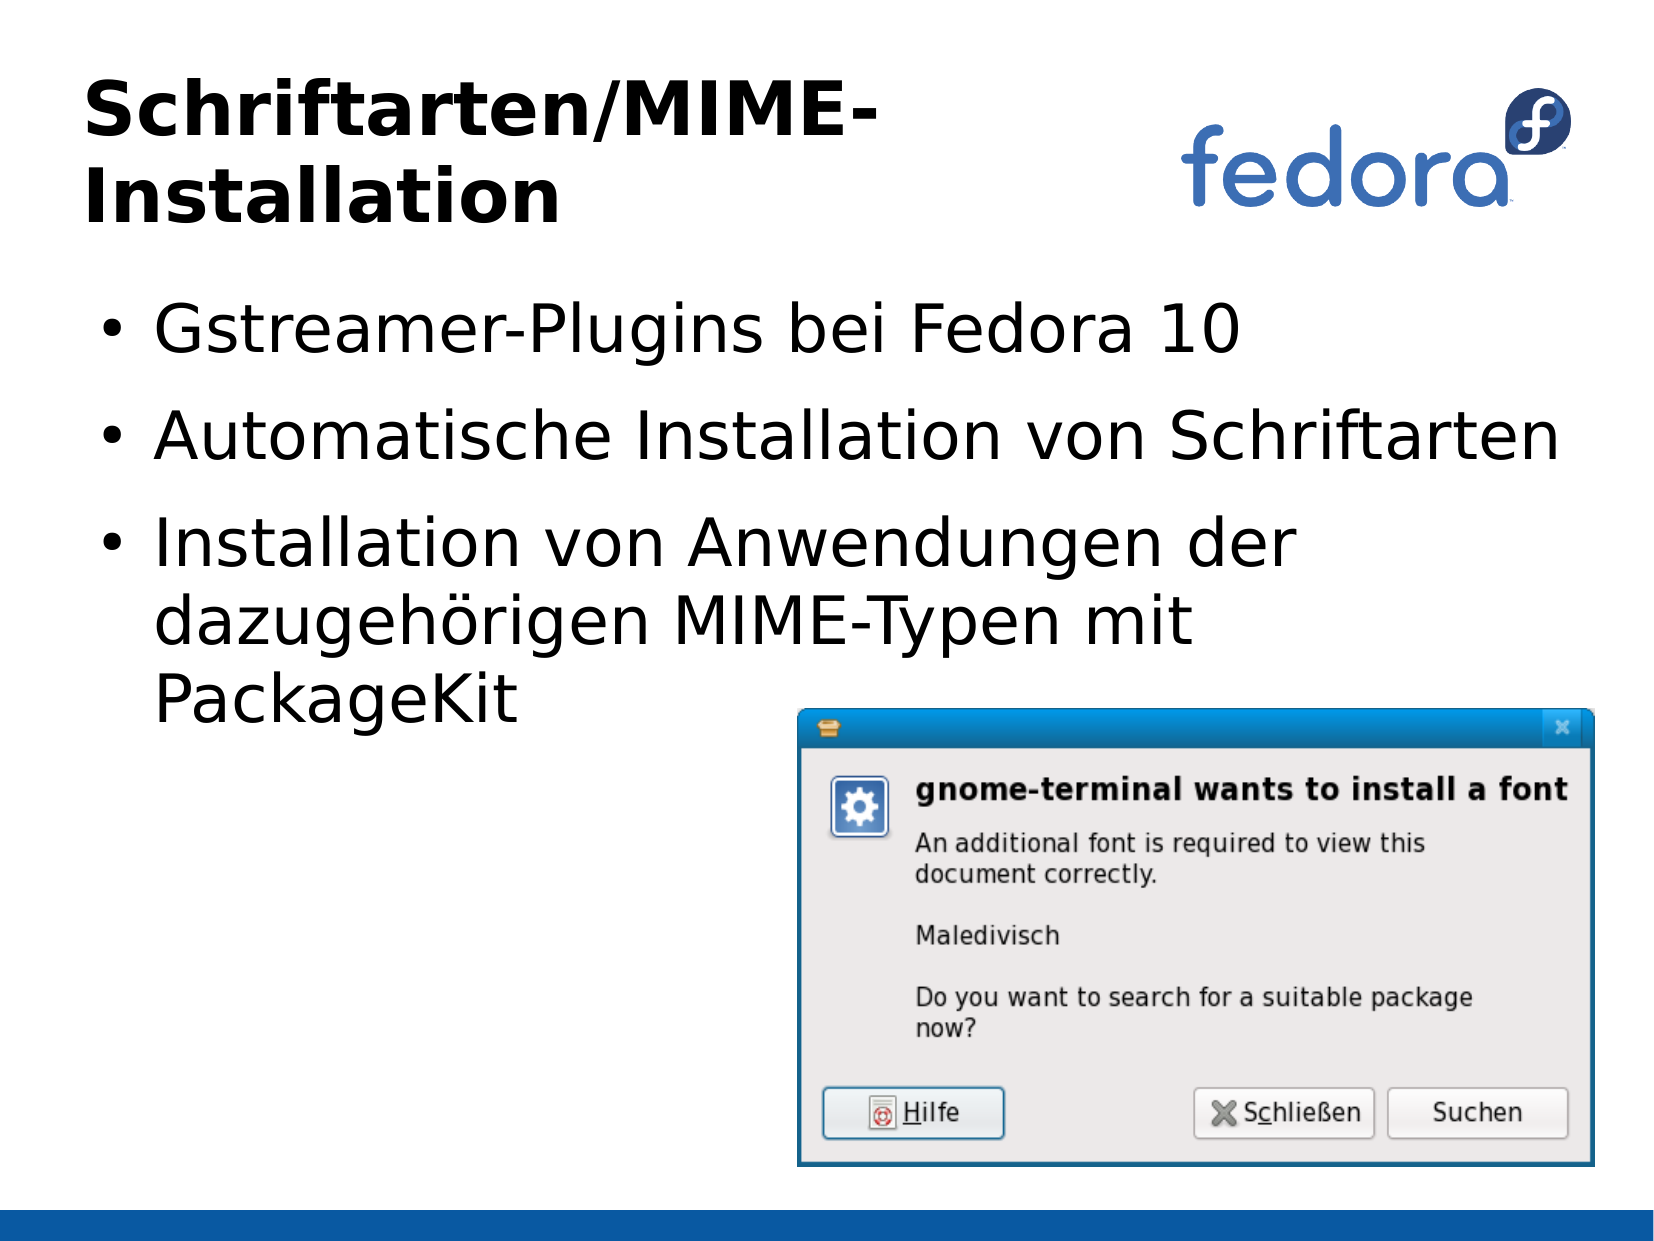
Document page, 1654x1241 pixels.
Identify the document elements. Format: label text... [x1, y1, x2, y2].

picture [0, 1210, 1654, 1241]
picture [1543, 708, 1581, 735]
title Schriftarten/MIME-Installation [82, 49, 1182, 257]
picture [797, 708, 1595, 1167]
picture [1182, 88, 1571, 207]
picture [797, 708, 804, 715]
list Gstreamer-Plugins bei Fedora 10 Automatische Installation von Schriftarten Installation von Anwendungen der dazugehörigen MIME-Typen mit PackageKit [82, 290, 1571, 1109]
